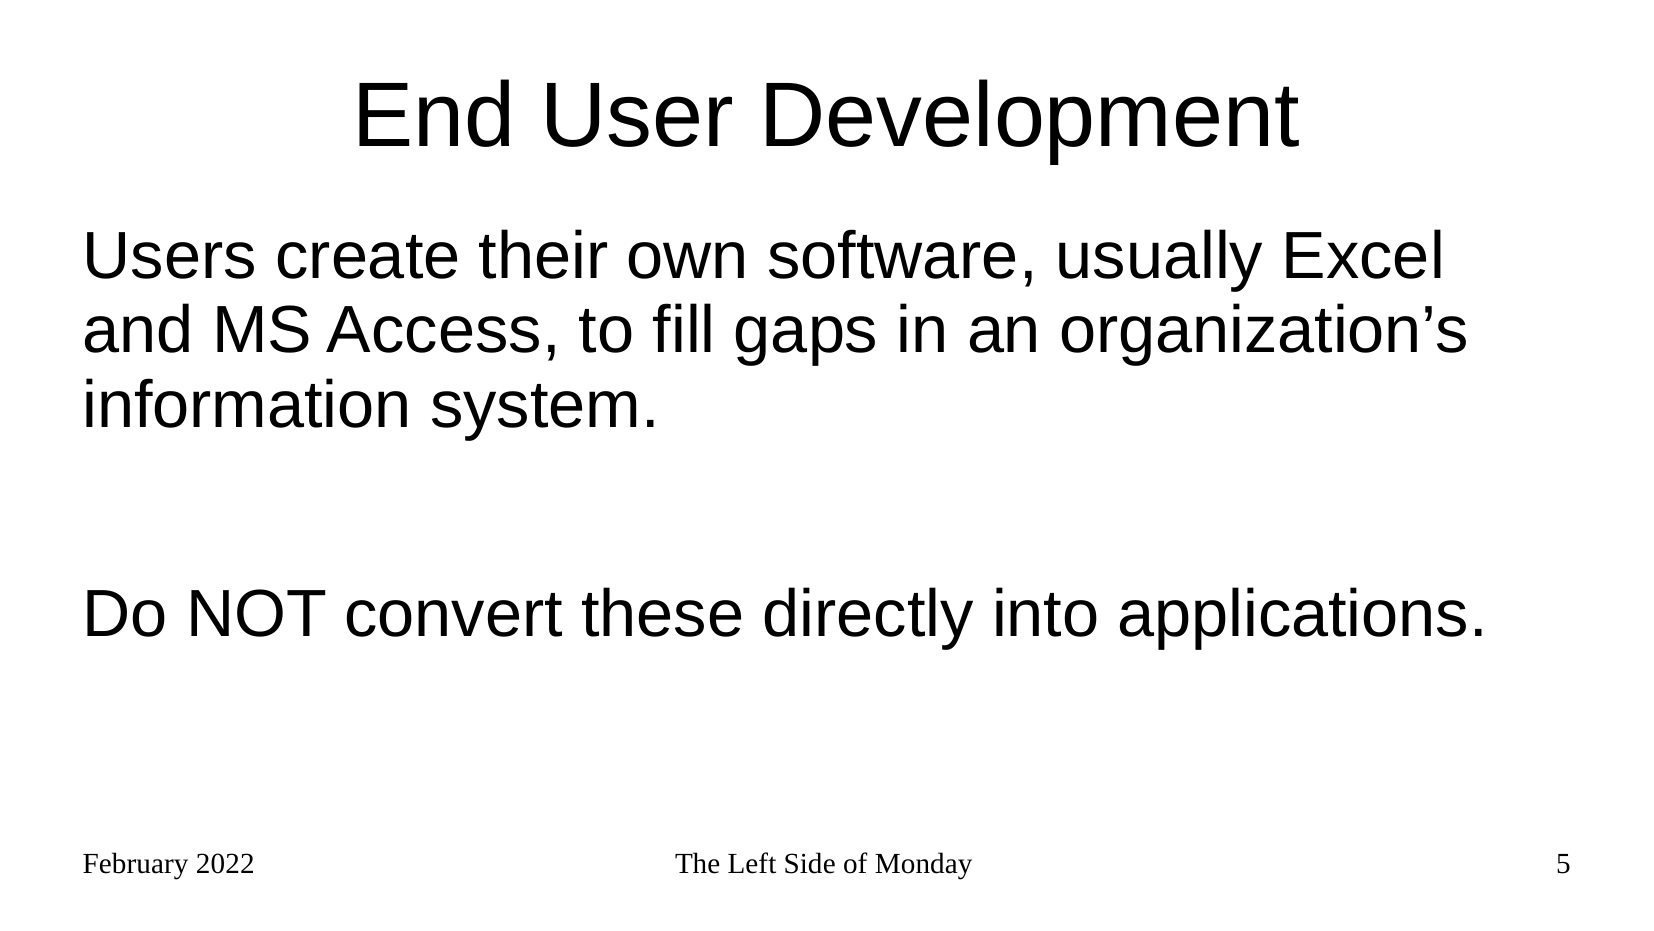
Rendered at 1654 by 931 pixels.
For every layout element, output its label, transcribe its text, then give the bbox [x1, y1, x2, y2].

title End User Development [82, 37, 1571, 193]
list Users create their own software, usually Excel and MS Access, to fill gaps in an organization’s information system. Do NOT convert these directly into applications. [82, 217, 1571, 758]
